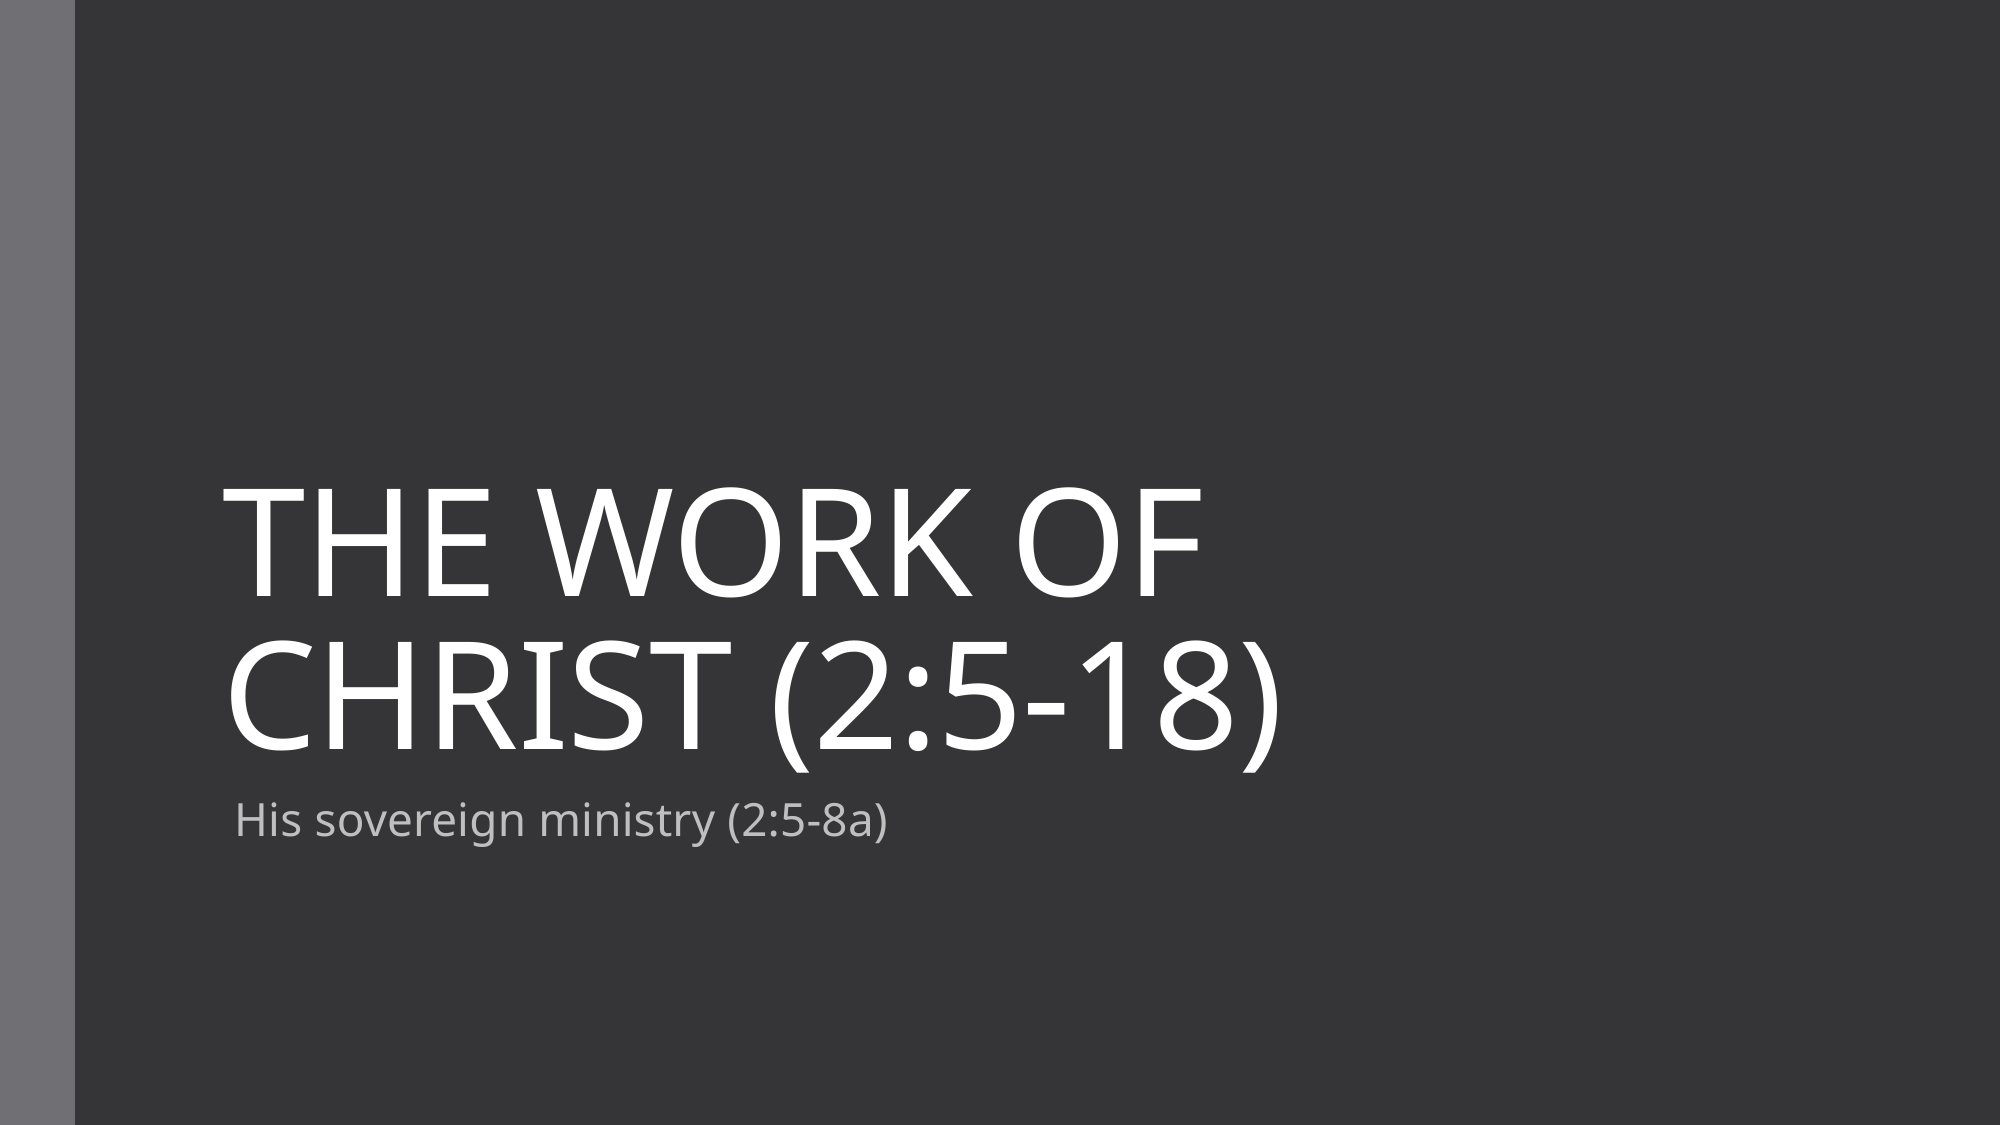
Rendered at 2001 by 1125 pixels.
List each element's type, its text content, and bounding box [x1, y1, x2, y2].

subtitle His sovereign ministry (2:5-8a) [206, 787, 1752, 1066]
title THE WORK OF CHRIST (2:5-18) [206, 124, 1752, 787]
